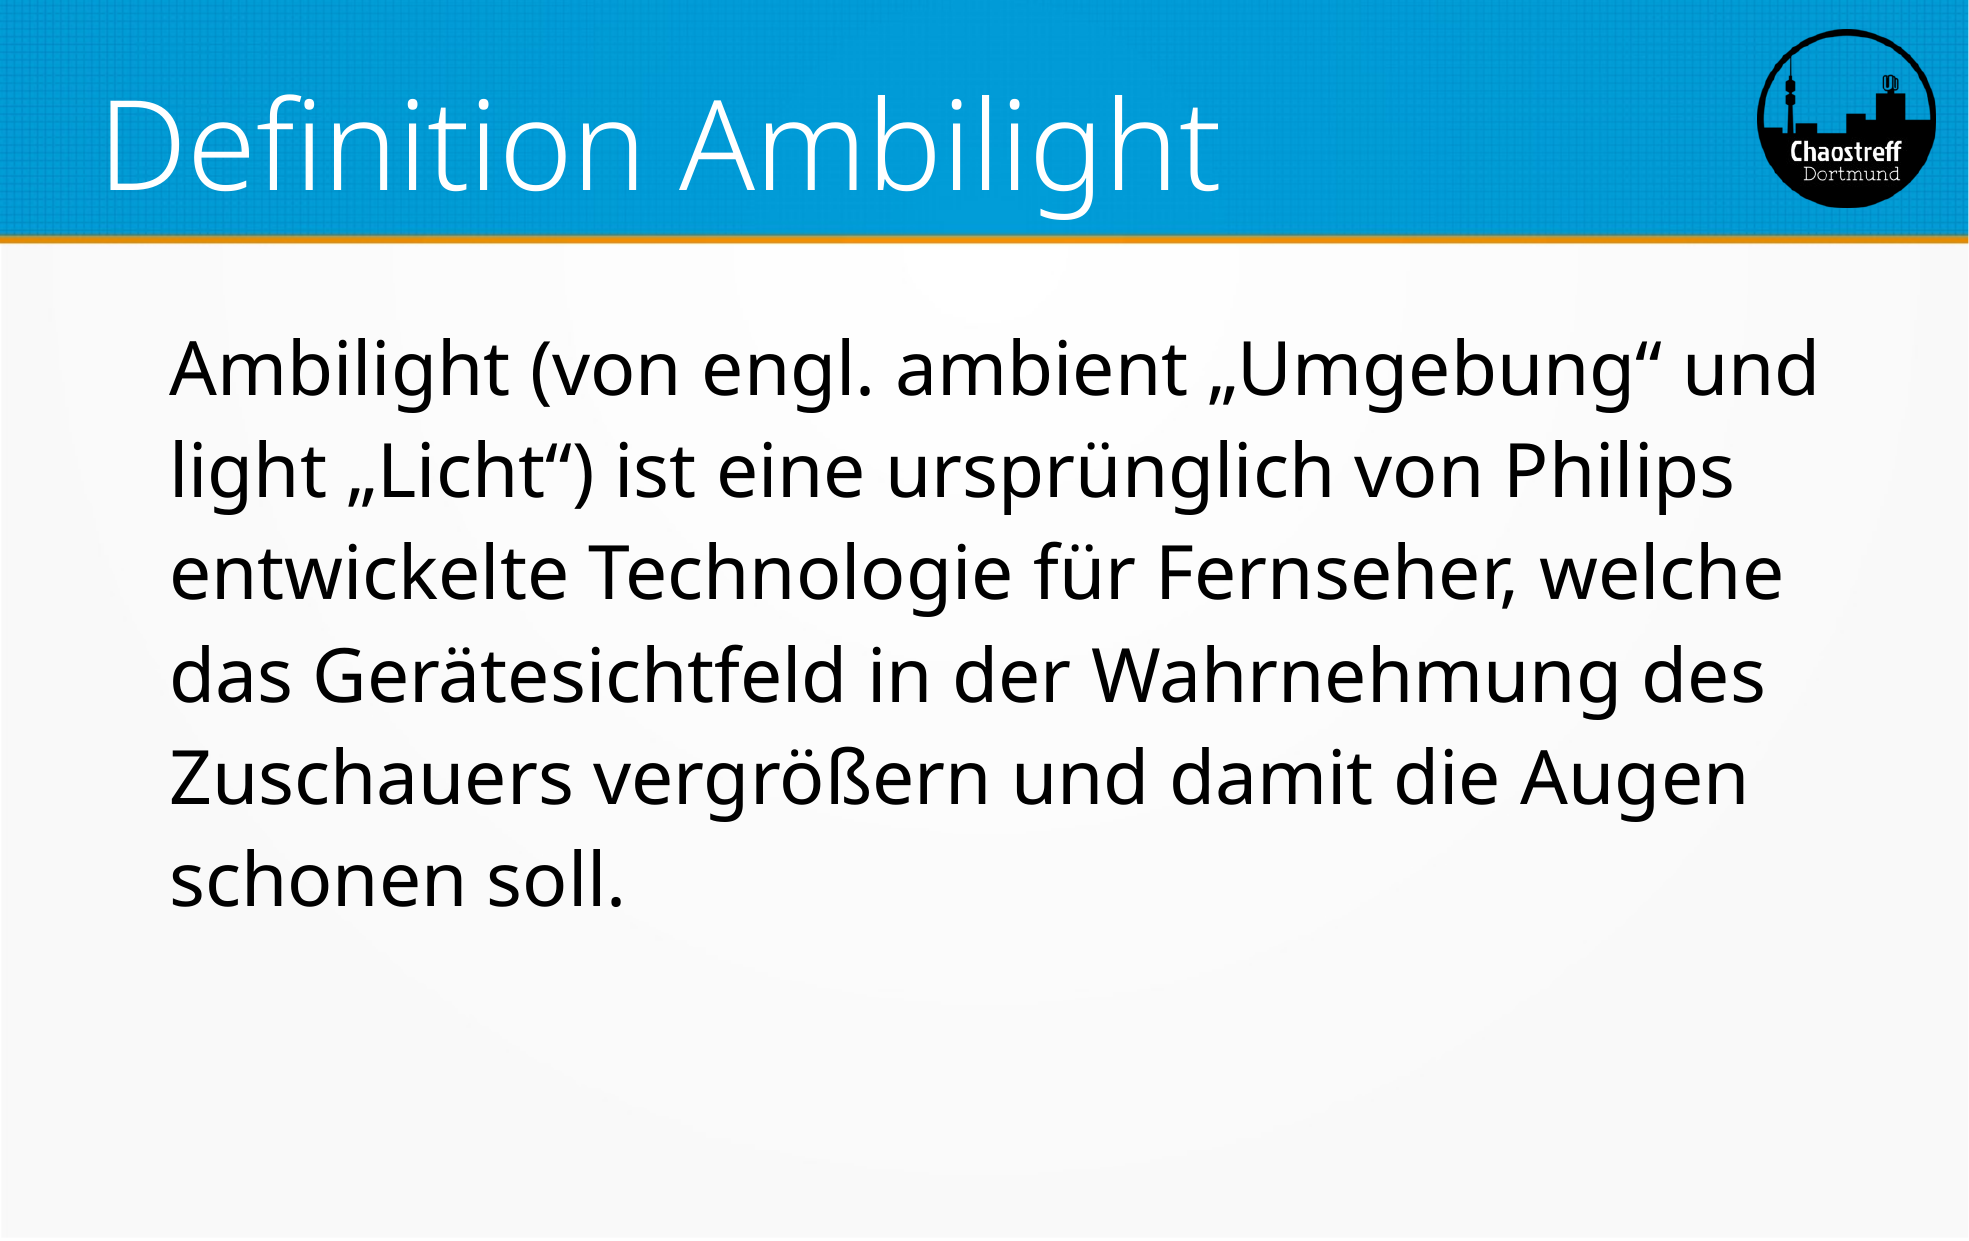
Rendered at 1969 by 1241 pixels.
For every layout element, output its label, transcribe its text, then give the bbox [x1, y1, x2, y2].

list Ambilight (von engl. ambient „Umgebung“ und light „Licht“) ist eine ursprünglich von Philips entwickelte Technologie für Fernseher, welche das Gerätesichtfeld in der Wahrnehmung des Zuschauers vergrößern und damit die Augen schonen soll. [98, 315, 1861, 1081]
title Definition Ambilight [98, 19, 1870, 227]
picture [0, 233, 1969, 1241]
picture [1870, 34, 1935, 204]
